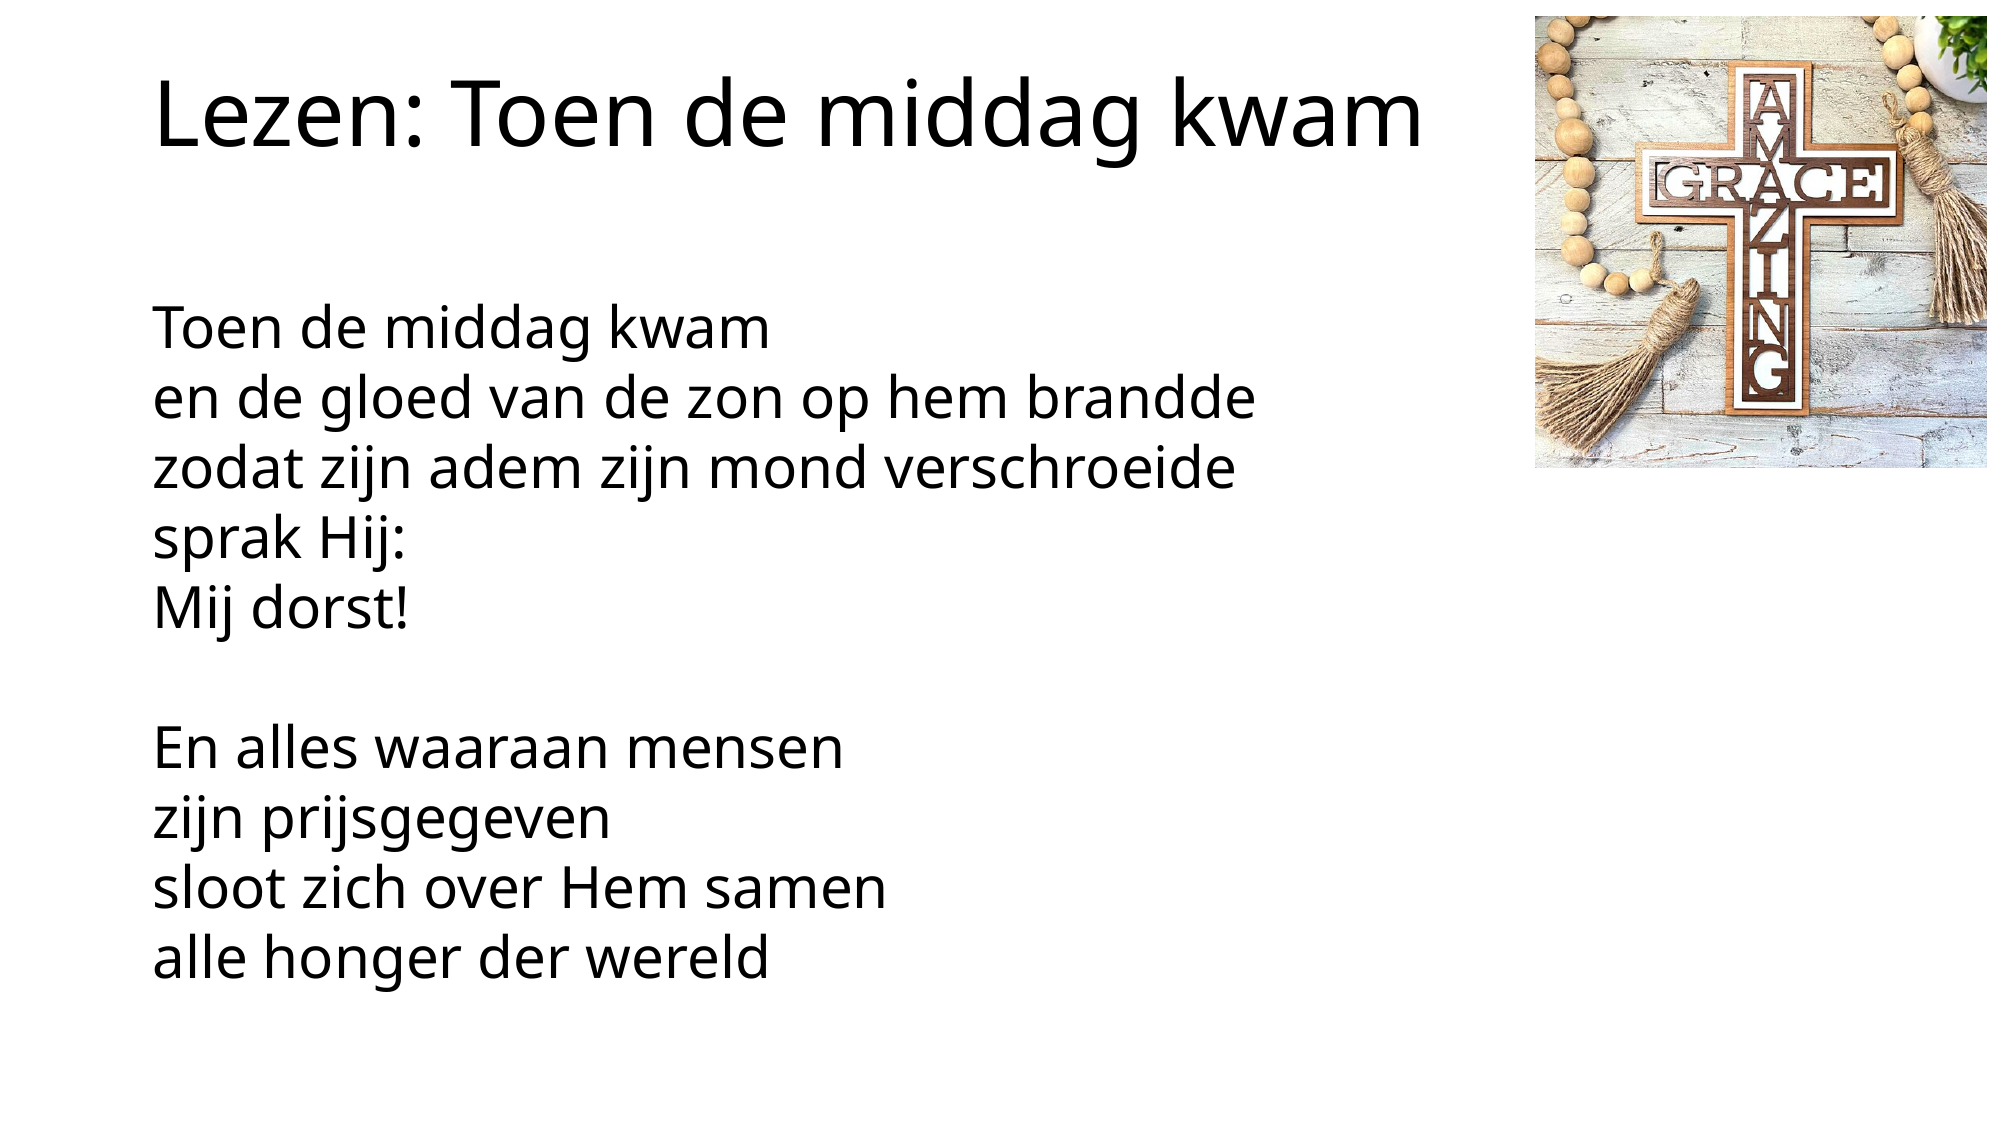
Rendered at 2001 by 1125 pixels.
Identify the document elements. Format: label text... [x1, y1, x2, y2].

picture [1535, 16, 1987, 468]
text_box Toen de middag kwam en de gloed van de zon op hem brandde zodat zijn adem zijn mond verschroeide sprak Hij: Mij dorst! En alles waaraan mensen zijn prijsgegeven sloot zich over Hem samen alle honger der wereld [137, 282, 1699, 1063]
title Lezen: Toen de middag kwam [137, 59, 1535, 278]
